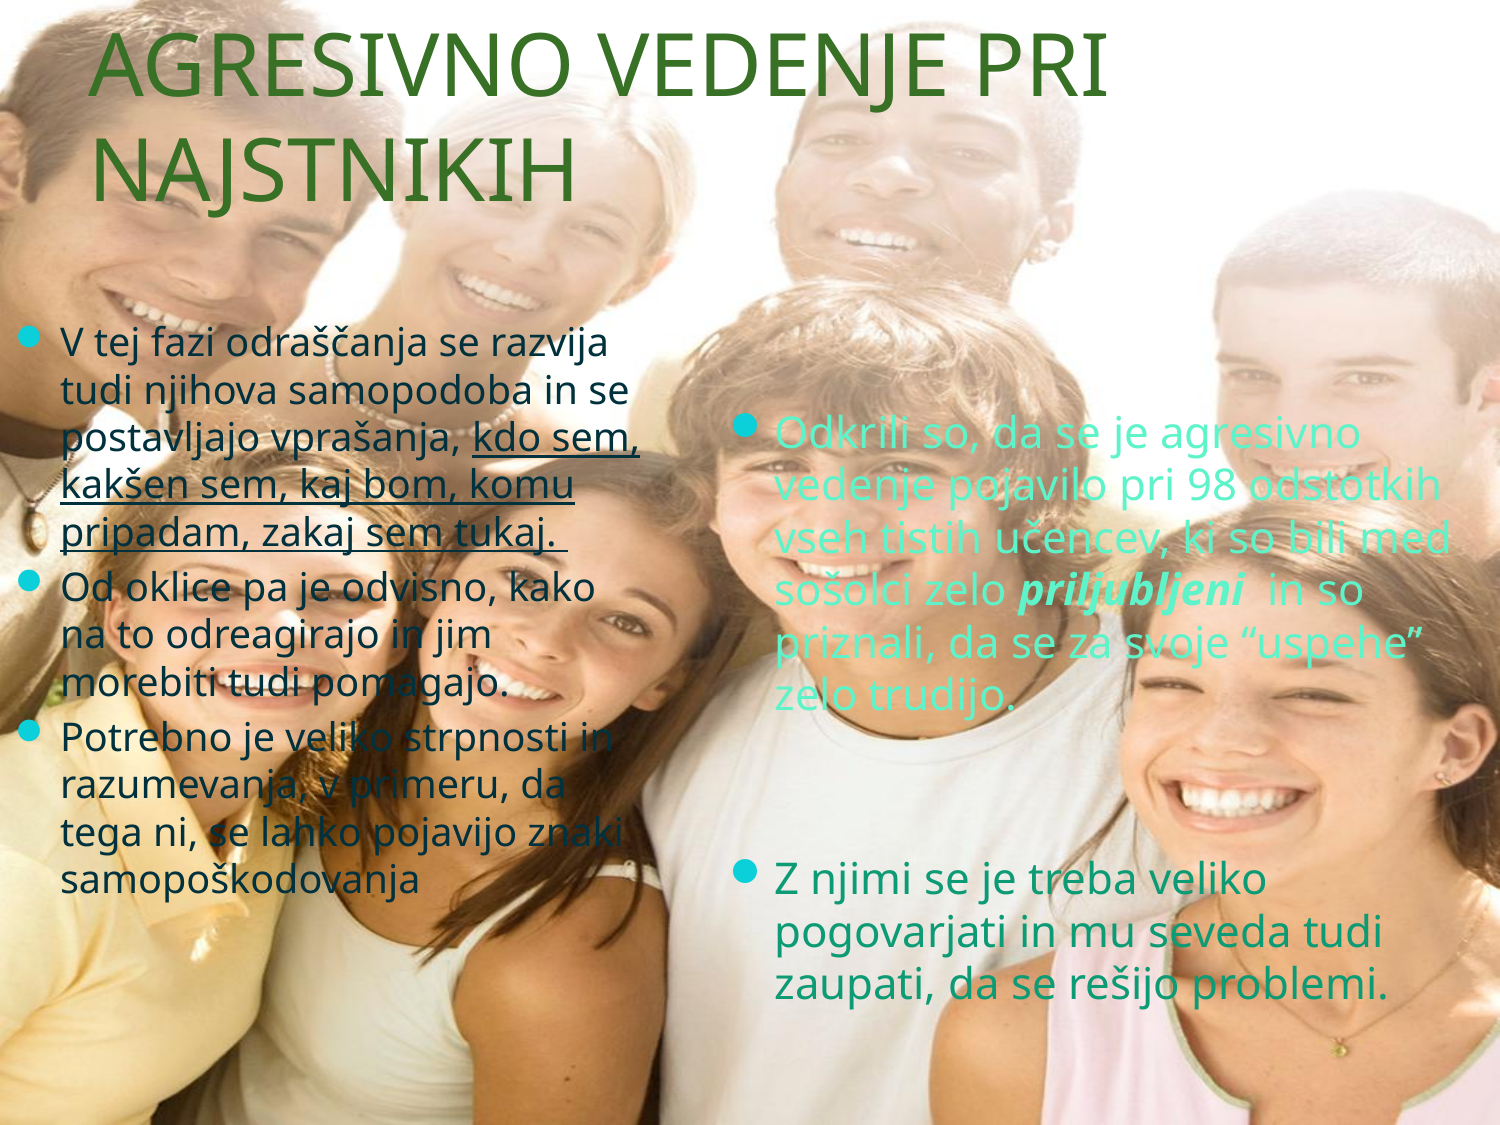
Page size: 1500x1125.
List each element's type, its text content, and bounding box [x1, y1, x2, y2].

list V tej fazi odraščanja se razvija tudi njihova samopodoba in se postavljajo vprašanja, kdo sem, kakšen sem, kaj bom, komu pripadam, zakaj sem tukaj. Od oklice pa je odvisno, kako na to odreagirajo in jim morebiti tudi pomagajo. Potrebno je veliko strpnosti in razumevanja, v primeru, da tega ni, se lahko pojavijo znaki samopoškodovanja [0, 309, 663, 1125]
list Odkrili so, da se je agresivno vedenje pojavilo pri 98 odstotkih vseh tistih učencev, ki so bili med sošolci zelo priljubljeni in so priznali, da se za svoje “uspehe” zelo trudijo. Z njimi se je treba veliko pogovarjati in mu seveda tudi zaupati, da se rešijo problemi. [714, 397, 1500, 1125]
title AGRESIVNO VEDENJE PRI NAJSTNIKIH [88, 0, 1439, 219]
picture [0, 0, 1500, 1125]
